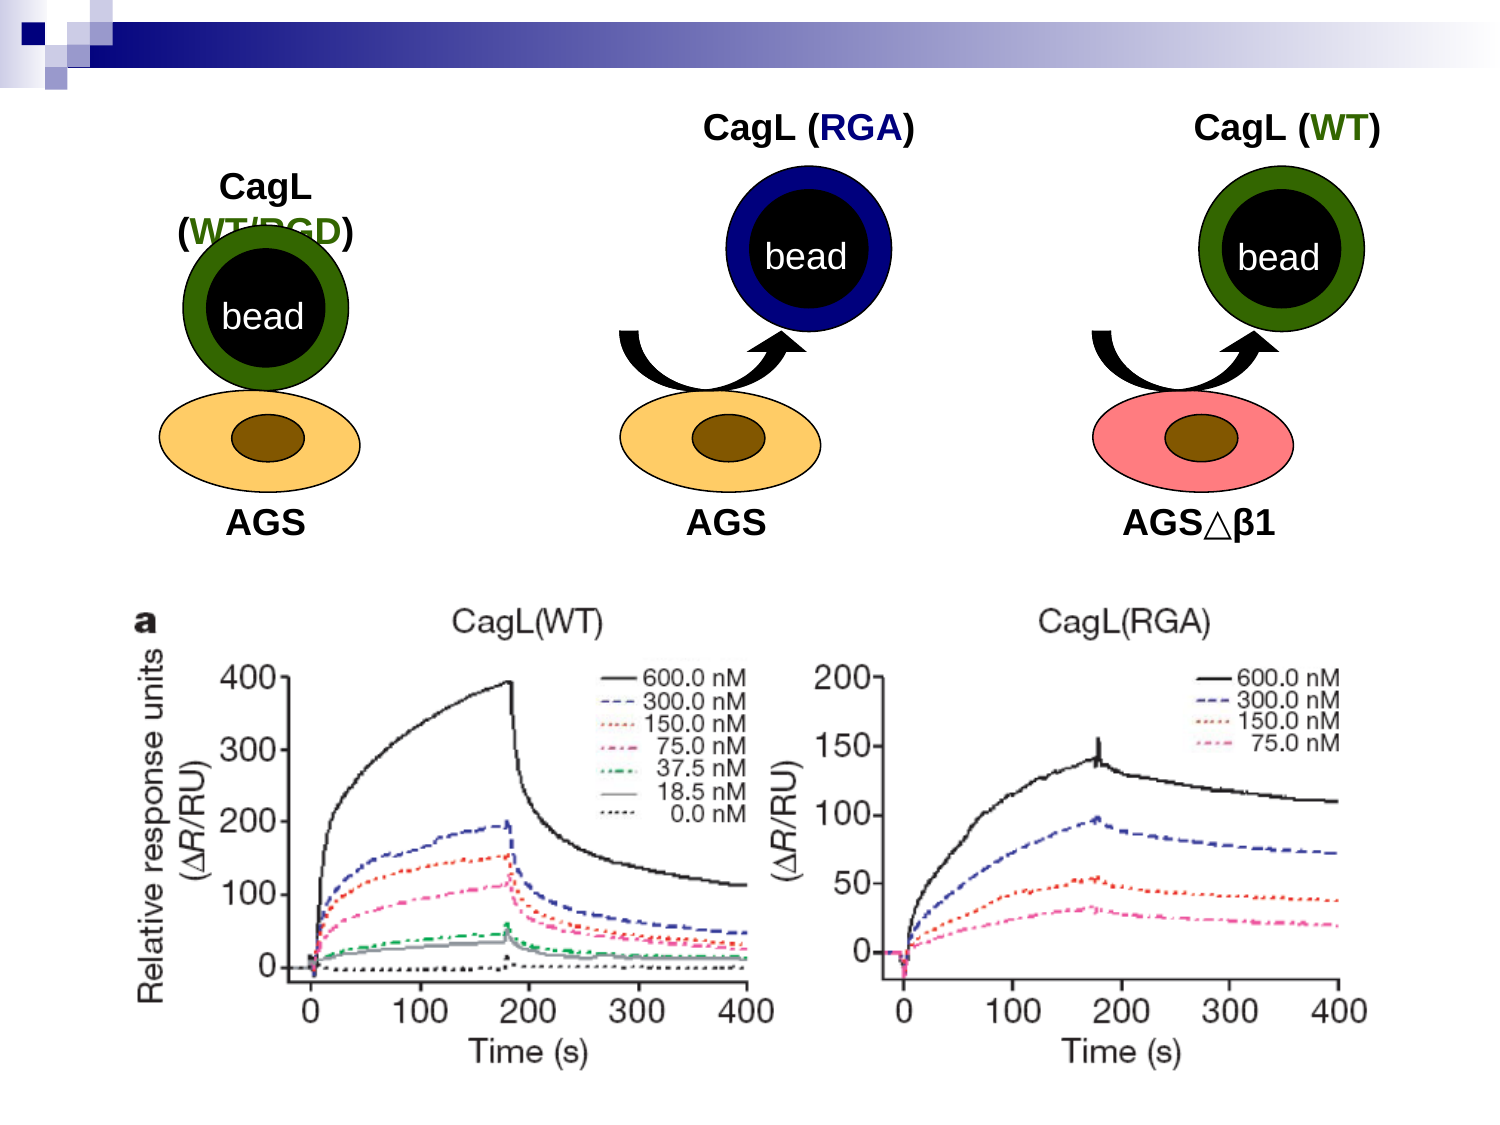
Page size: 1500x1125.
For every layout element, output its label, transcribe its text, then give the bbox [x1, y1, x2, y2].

text_box bead [206, 284, 325, 345]
text_box [1198, 166, 1365, 332]
text_box bead [1222, 225, 1341, 286]
text_box AGS [560, 490, 892, 552]
text_box [726, 166, 892, 332]
text_box AGS [100, 490, 432, 552]
text_box [620, 331, 821, 490]
picture [123, 586, 1375, 1074]
text_box AGS△β1 [1033, 490, 1365, 551]
text_box bead [749, 224, 869, 285]
text_box CagL (RGA) [679, 95, 940, 156]
text_box [159, 225, 360, 490]
text_box CagL (WT) [1175, 95, 1400, 156]
text_box [1092, 331, 1294, 490]
text_box CagL (WT/RGD) [112, 154, 420, 260]
